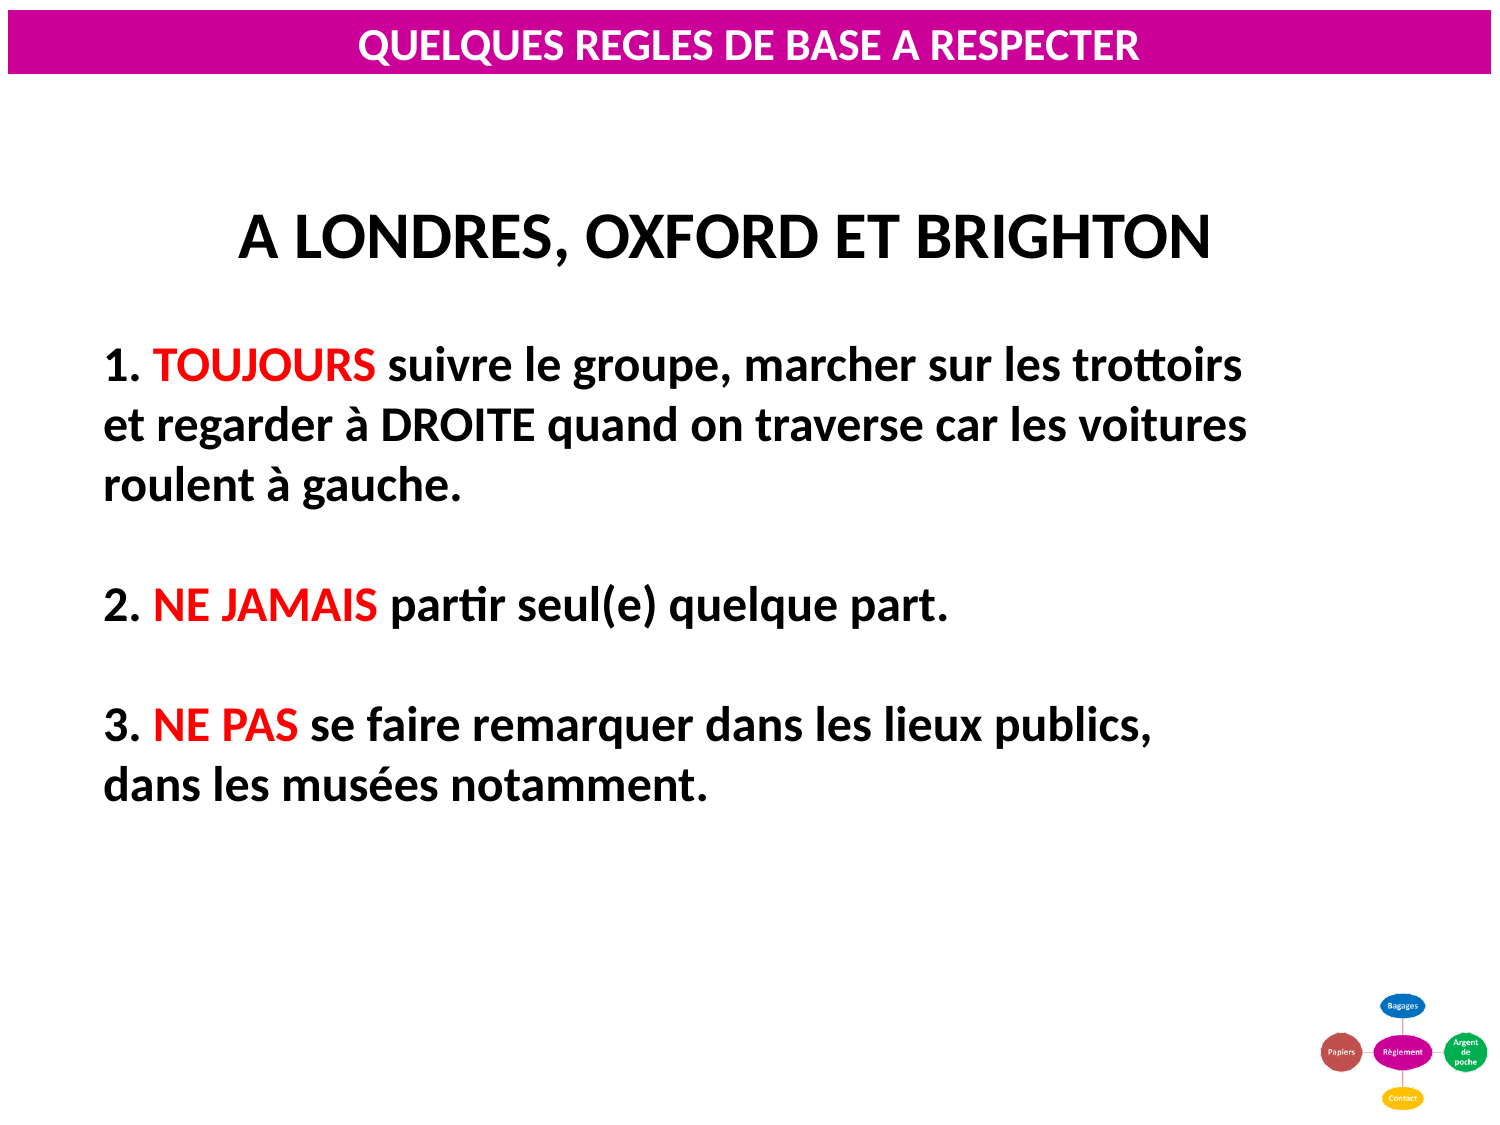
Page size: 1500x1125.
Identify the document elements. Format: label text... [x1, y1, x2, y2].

picture [1316, 987, 1490, 1116]
text_box QUELQUES REGLES DE BASE A RESPECTER [4, 7, 1495, 78]
text_box A LONDRES, OXFORD ET BRIGHTON 1. TOUJOURS suivre le groupe, marcher sur les trottoirs et regarder à DROITE quand on traverse car les voitures roulent à gauche. 2. NE JAMAIS partir seul(e) quelque part. 3. NE PAS se faire remarquer dans les lieux publics, dans les musées notamment. [88, 184, 1365, 820]
